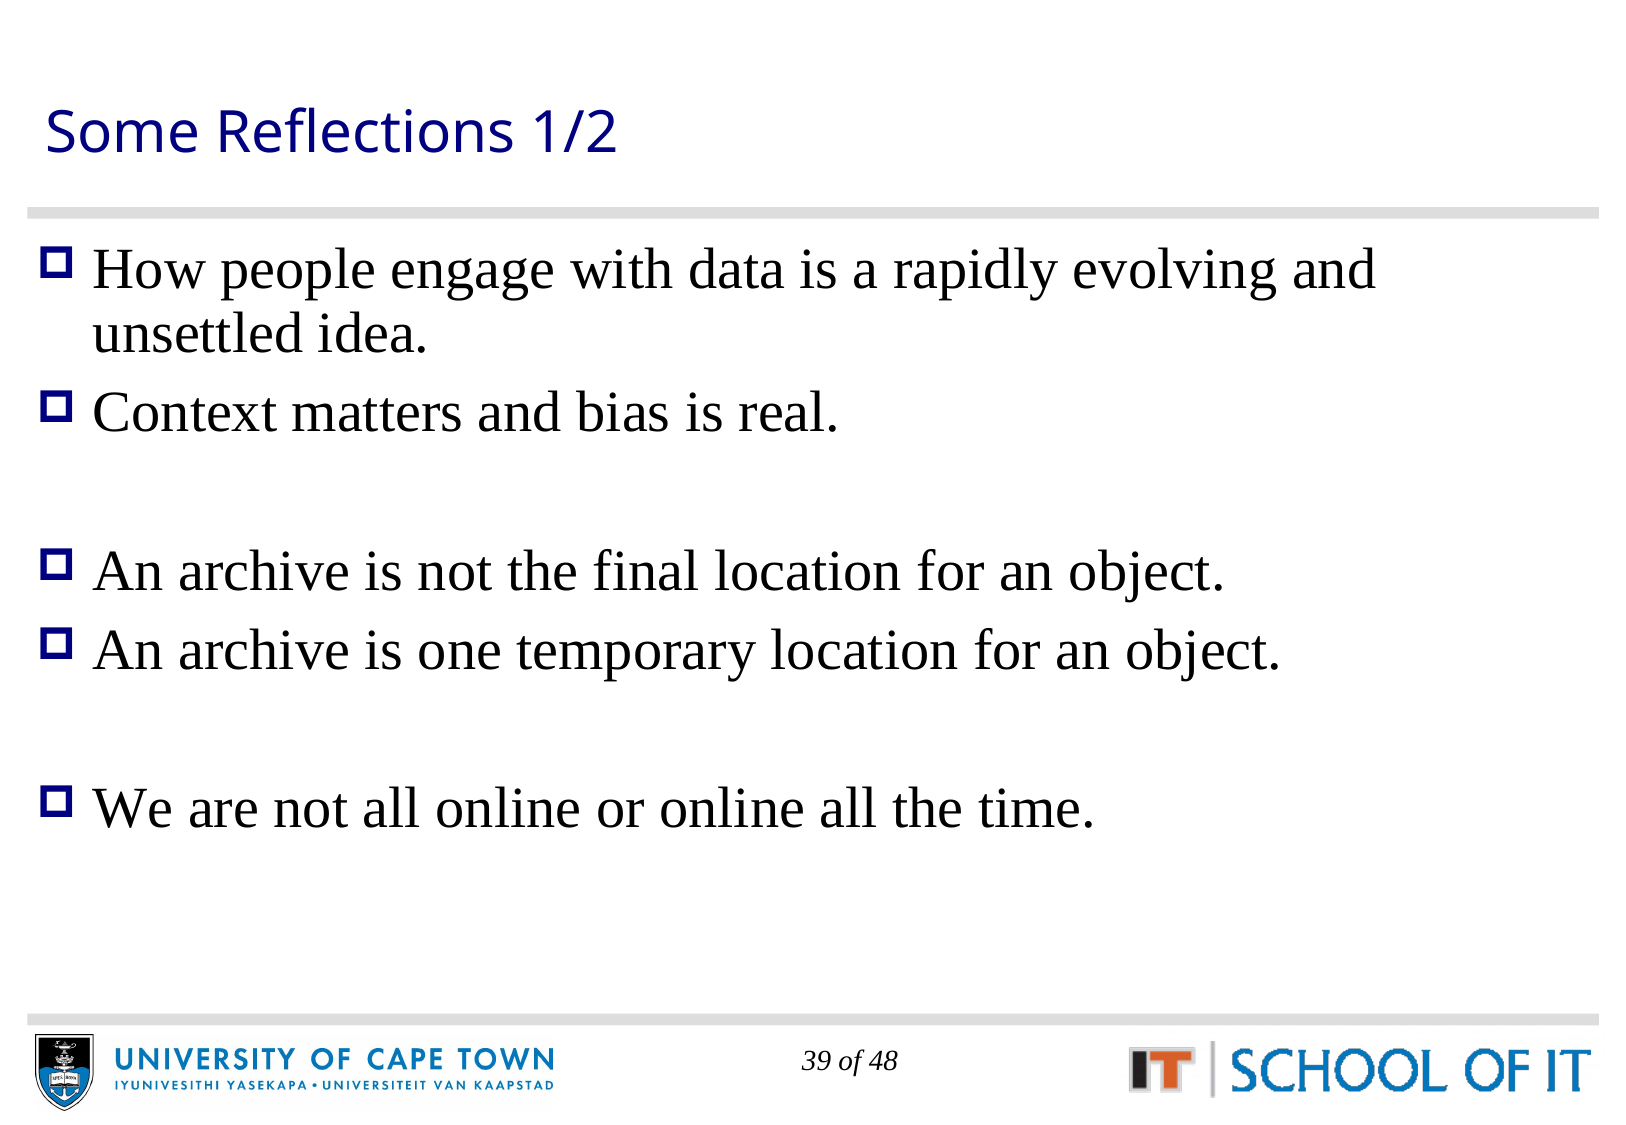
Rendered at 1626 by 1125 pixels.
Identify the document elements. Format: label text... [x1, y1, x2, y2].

list How people engage with data is a rapidly evolving and unsettled idea. Context matters and bias is real. An archive is not the final location for an object. An archive is one temporary location for an object. We are not all online or online all the time. [36, 236, 1579, 998]
title Some Reflections 1/2 [45, 66, 1583, 194]
picture [1118, 1030, 1606, 1109]
picture [35, 1034, 553, 1111]
